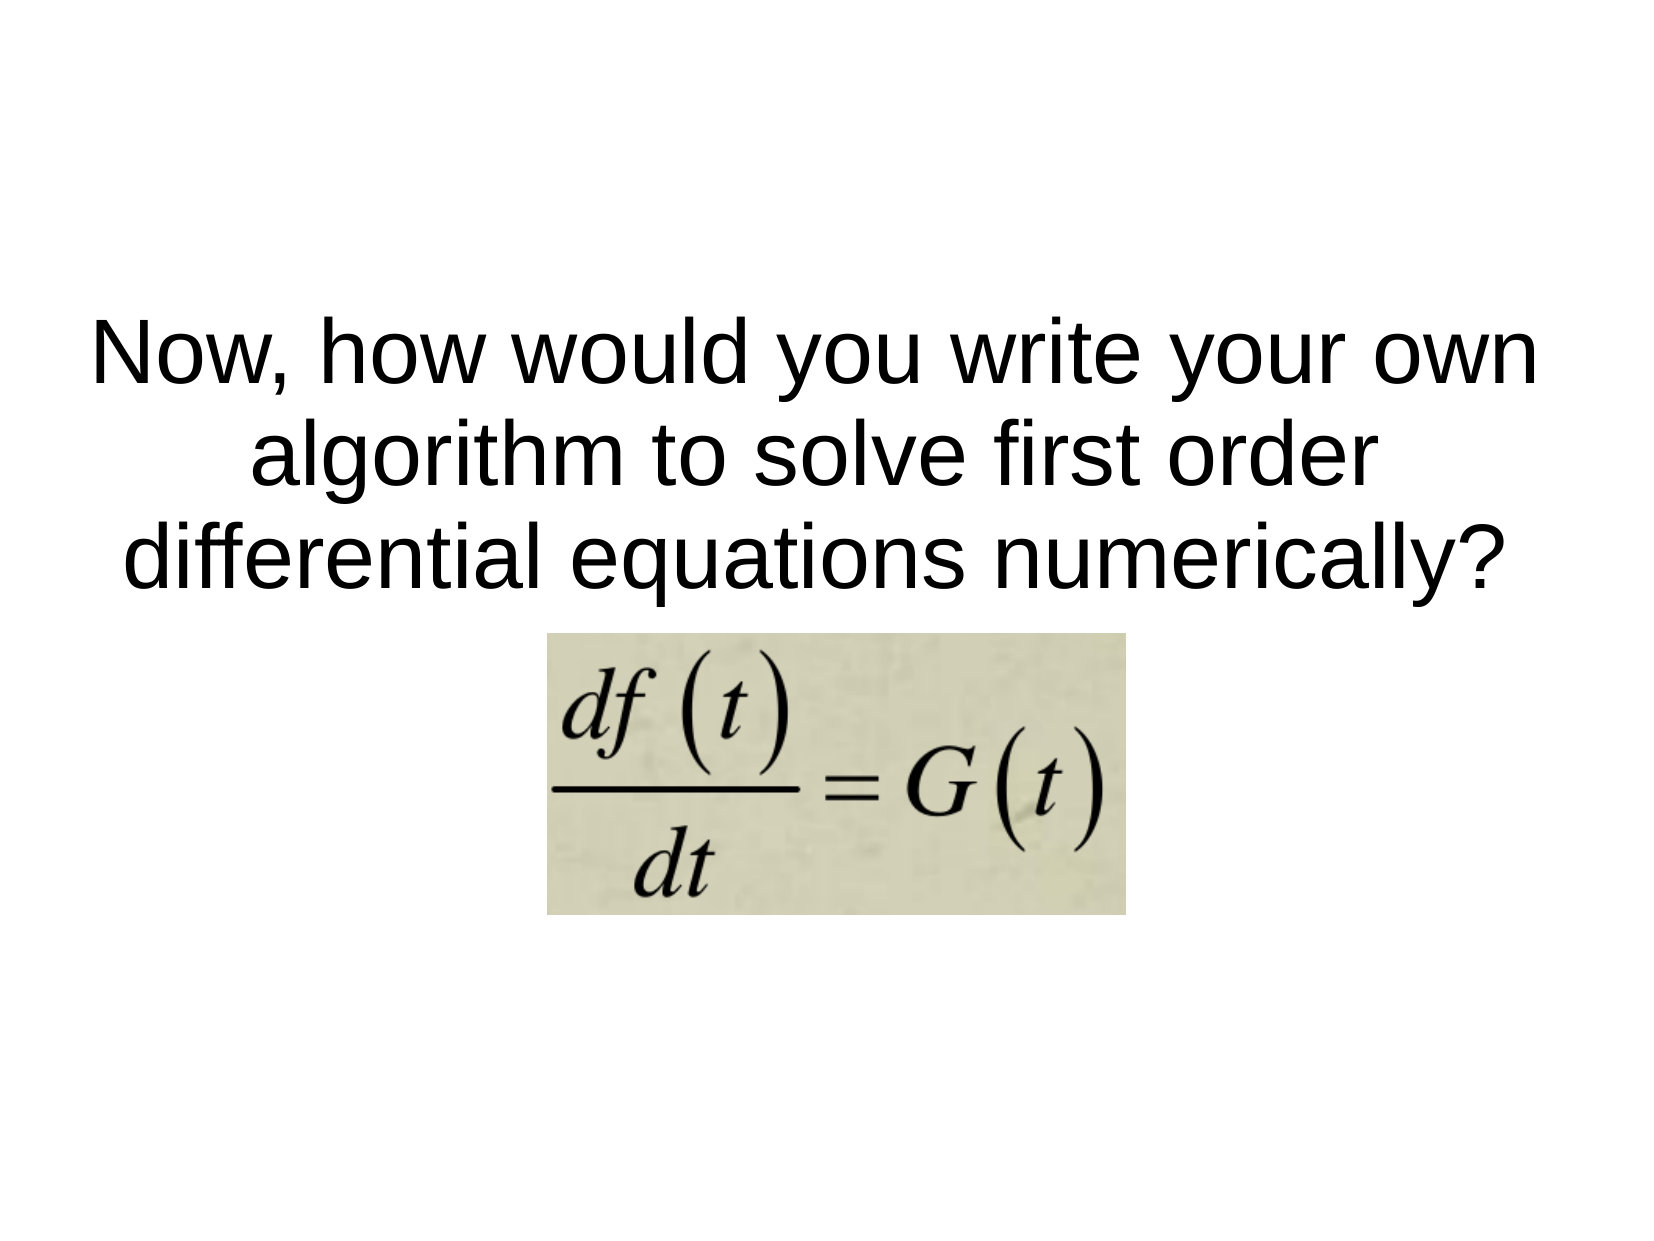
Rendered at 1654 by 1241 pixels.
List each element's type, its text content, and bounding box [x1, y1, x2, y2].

picture [547, 633, 1126, 916]
title Now, how would you write your own algorithm to solve first order differential equations numerically? [71, 300, 1561, 609]
